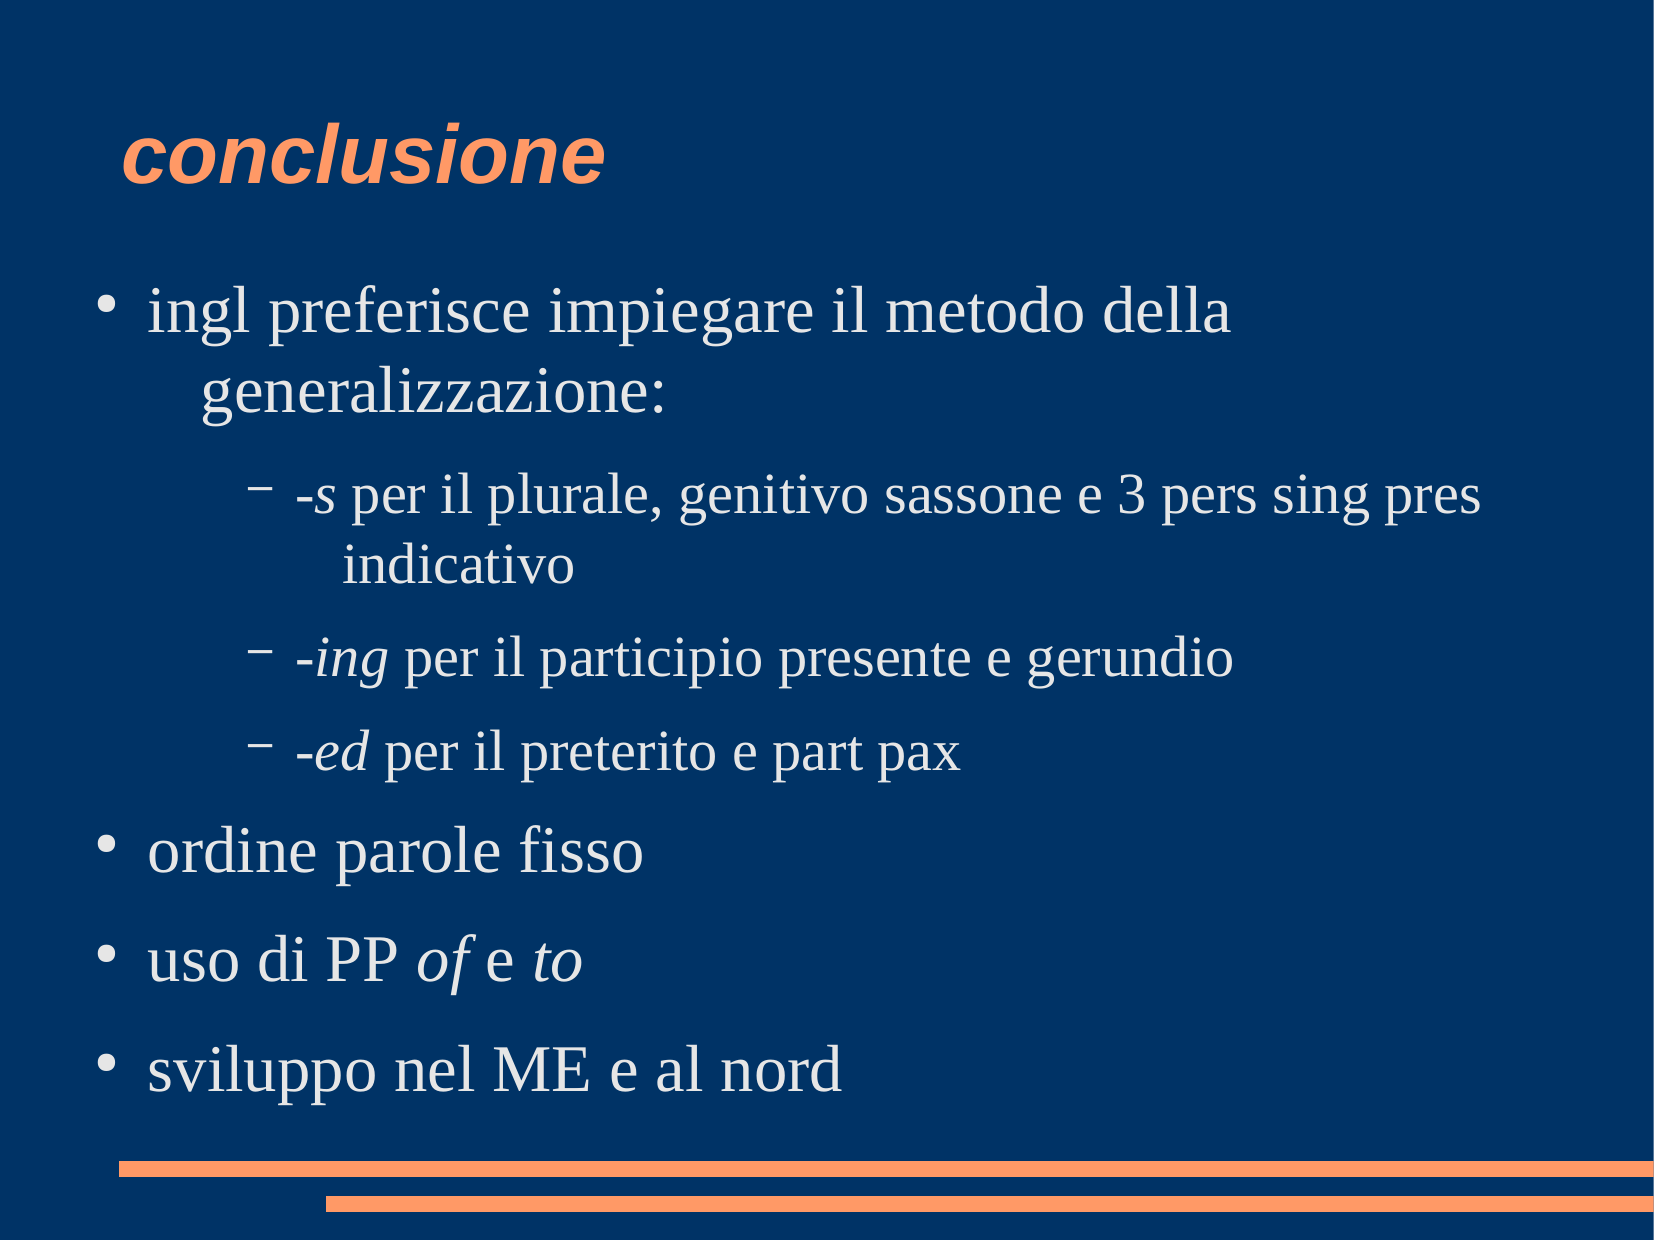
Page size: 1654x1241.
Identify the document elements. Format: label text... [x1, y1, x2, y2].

list ingl preferisce impiegare il metodo della generalizzazione: -s per il plurale, genitivo sassone e 3 pers sing pres indicativo -ing per il participio presente e gerundio -ed per il preterito e part pax ordine parole fisso uso di PP of e to sviluppo nel ME e al nord [59, 265, 1625, 1107]
title conclusione [121, 53, 1534, 246]
